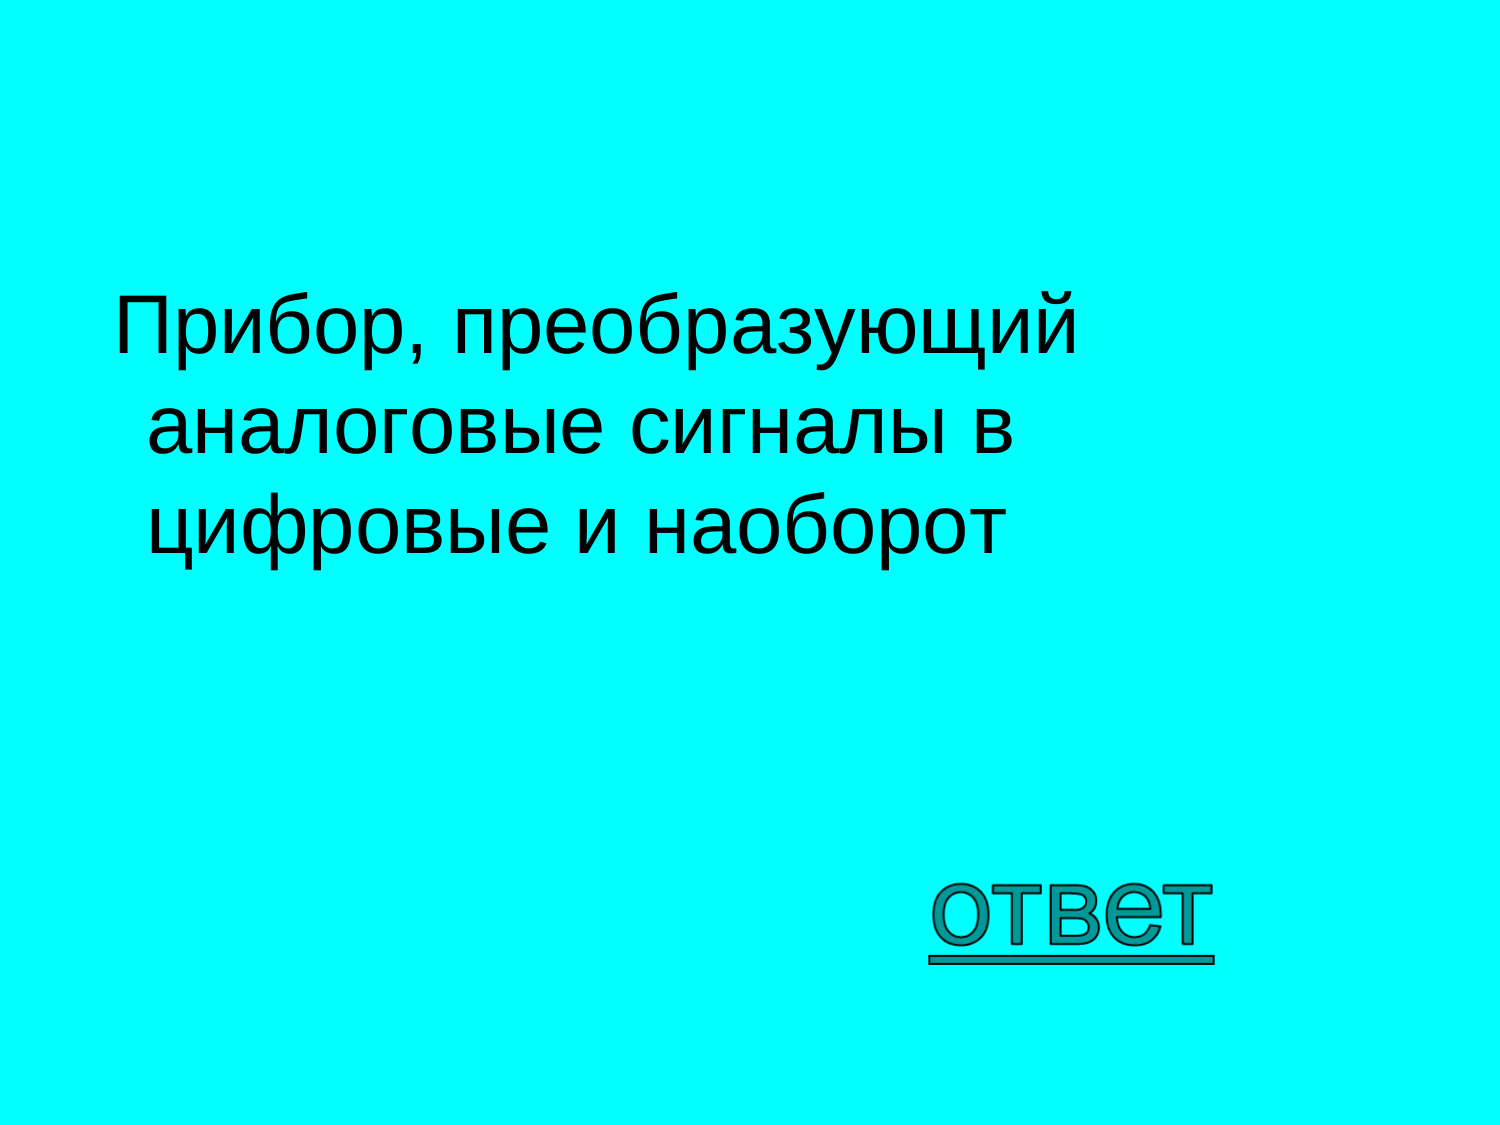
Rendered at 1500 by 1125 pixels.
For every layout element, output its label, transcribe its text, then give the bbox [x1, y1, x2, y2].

list Прибор, преобразующий аналоговые сигналы в цифровые и наоборот [75, 262, 1426, 1005]
picture [860, 798, 1283, 980]
